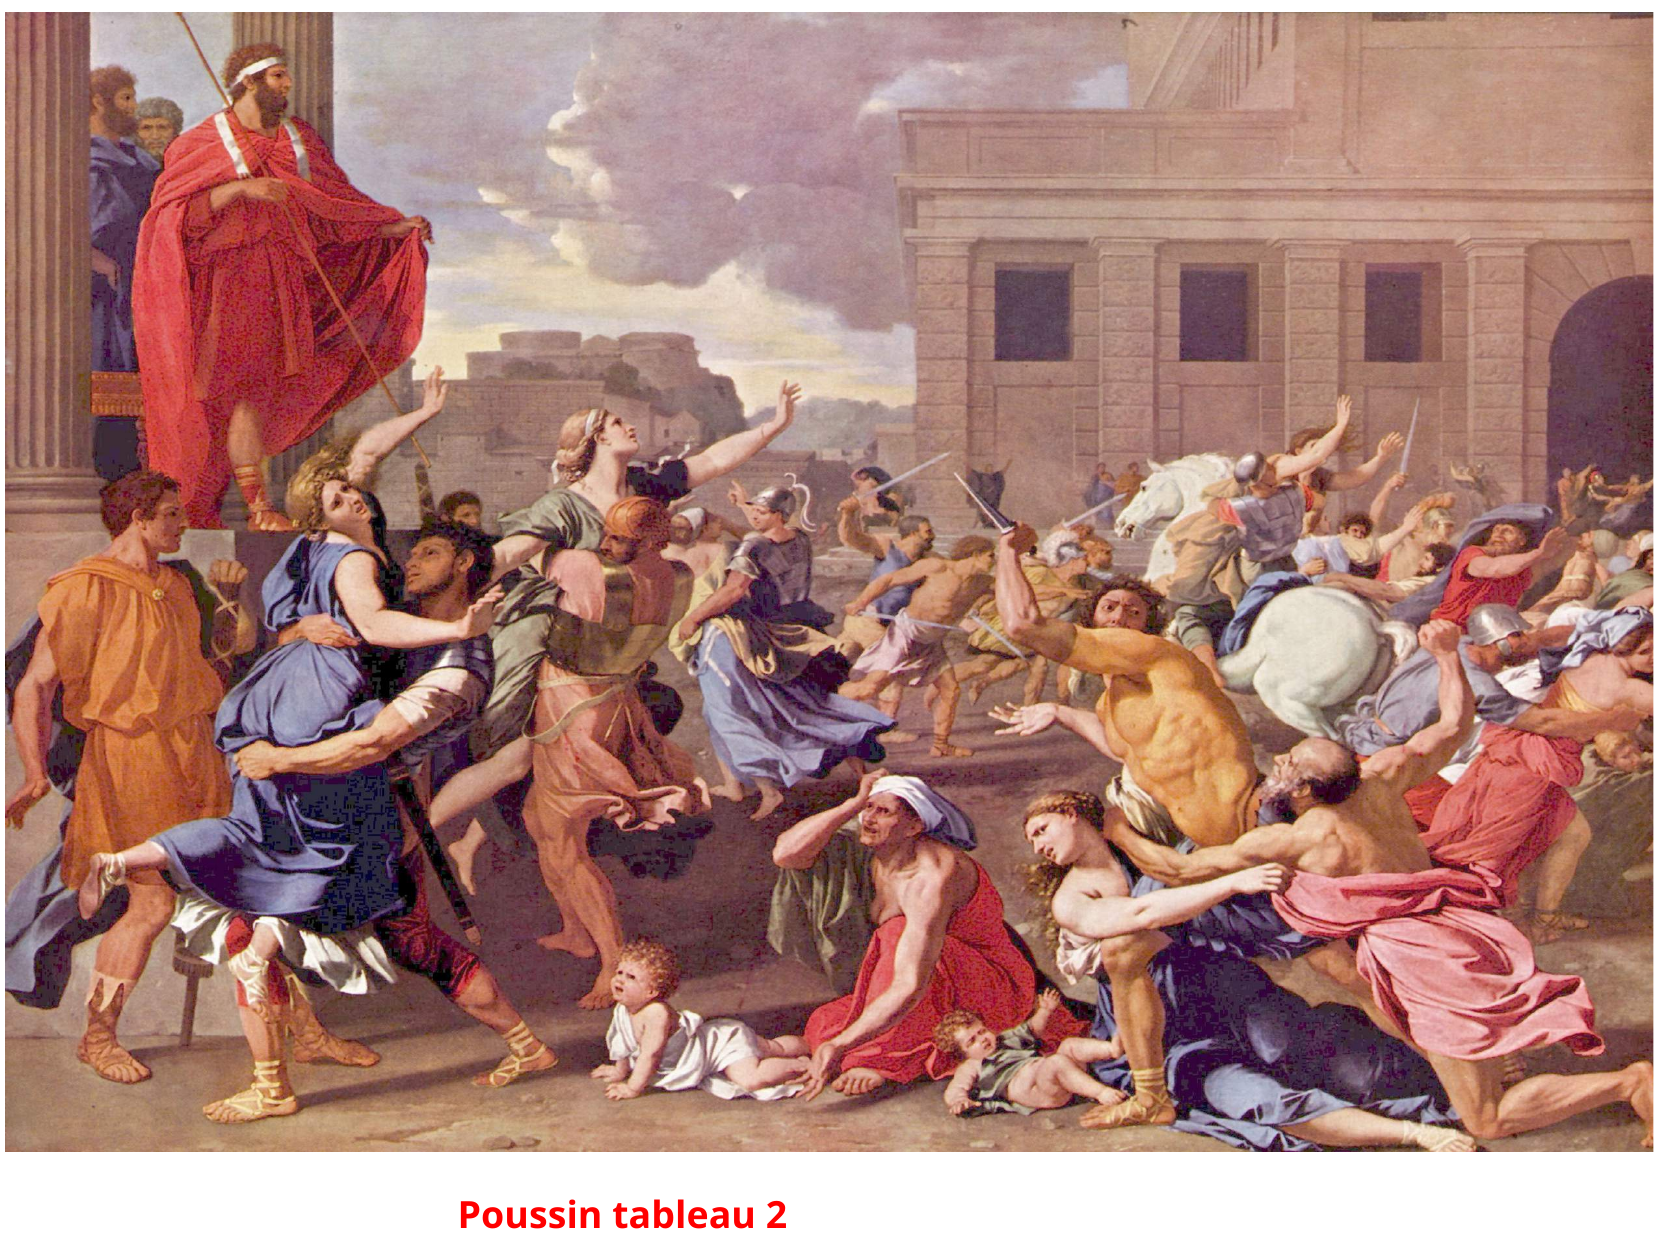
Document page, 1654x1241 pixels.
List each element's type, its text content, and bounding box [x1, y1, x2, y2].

text_box Poussin tableau 2 [442, 1181, 1241, 1241]
picture [5, 12, 1654, 1152]
